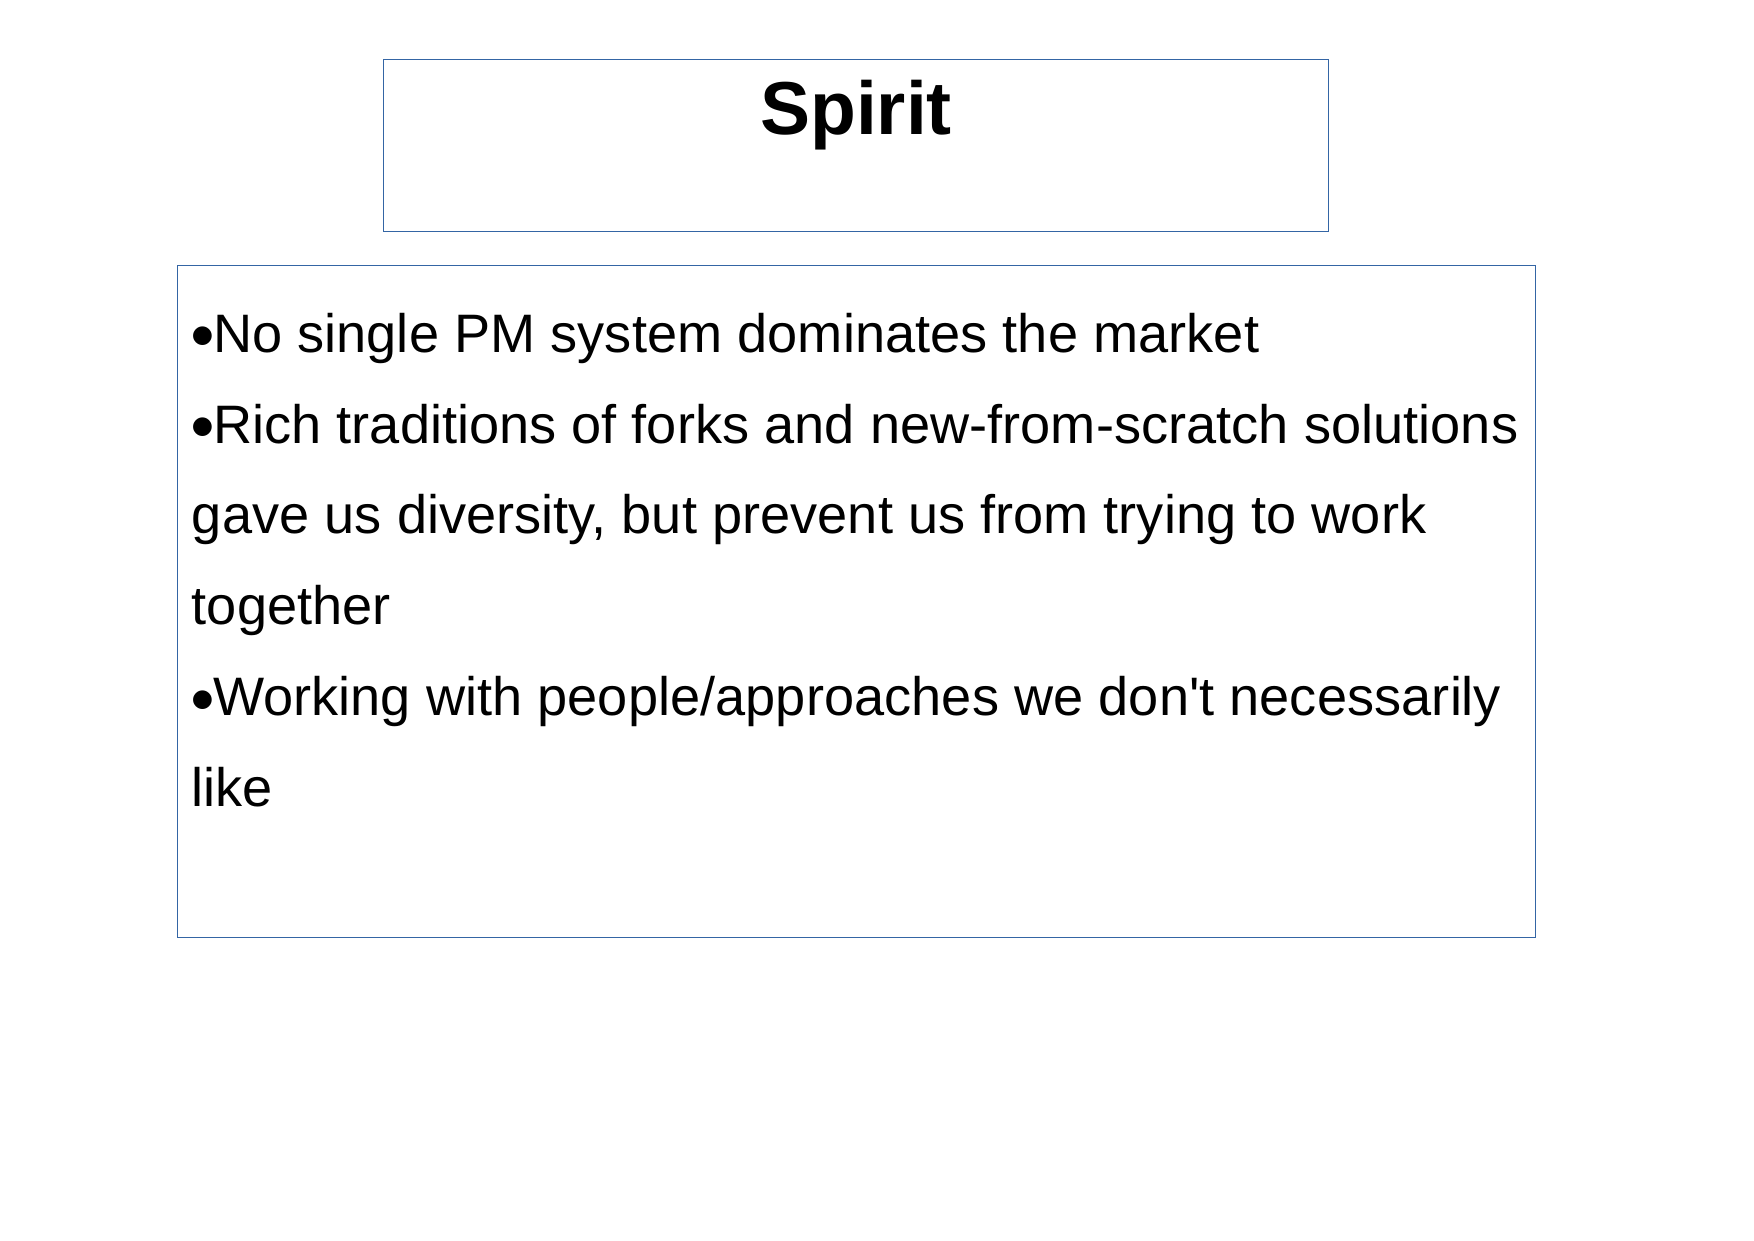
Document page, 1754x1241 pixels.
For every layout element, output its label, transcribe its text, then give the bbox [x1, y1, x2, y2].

text_box No single PM system dominates the market Rich traditions of forks and new-from-scratch solutions gave us diversity, but prevent us from trying to work together Working with people/approaches we don't necessarily like [177, 265, 1536, 938]
text_box Spirit [383, 59, 1329, 232]
